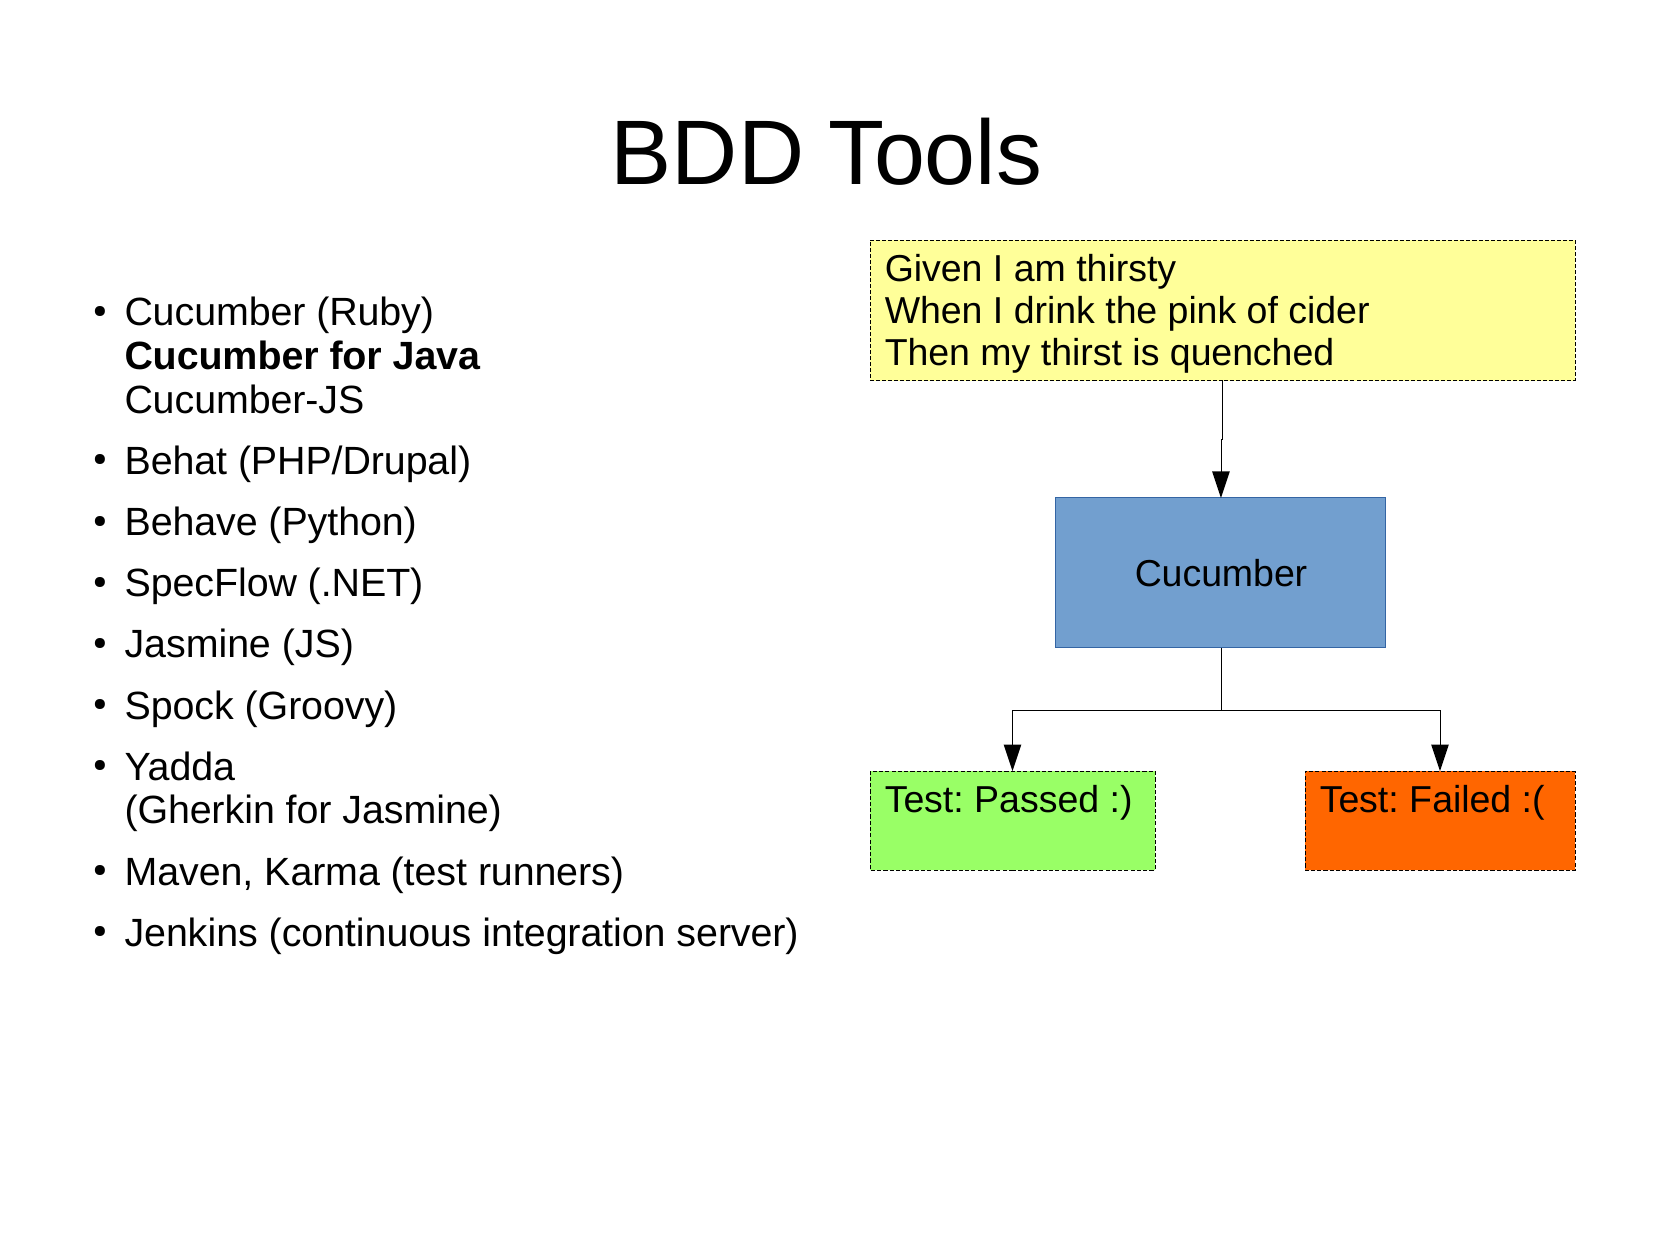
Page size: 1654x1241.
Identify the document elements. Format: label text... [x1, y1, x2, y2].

list Cucumber (Ruby) Cucumber for Java Cucumber-JS Behat (PHP/Drupal) Behave (Python) SpecFlow (.NET) Jasmine (JS) Spock (Groovy) Yadda (Gherkin for Jasmine) Maven, Karma (test runners) Jenkins (continuous integration server) [82, 290, 809, 1010]
text_box Test: Passed :) [870, 771, 1156, 871]
title BDD Tools [82, 49, 1571, 257]
text_box Test: Failed :( [1305, 771, 1576, 871]
text_box Cucumber [1055, 497, 1386, 648]
text_box Given I am thirsty When I drink the pink of cider Then my thirst is quenched [870, 240, 1576, 381]
